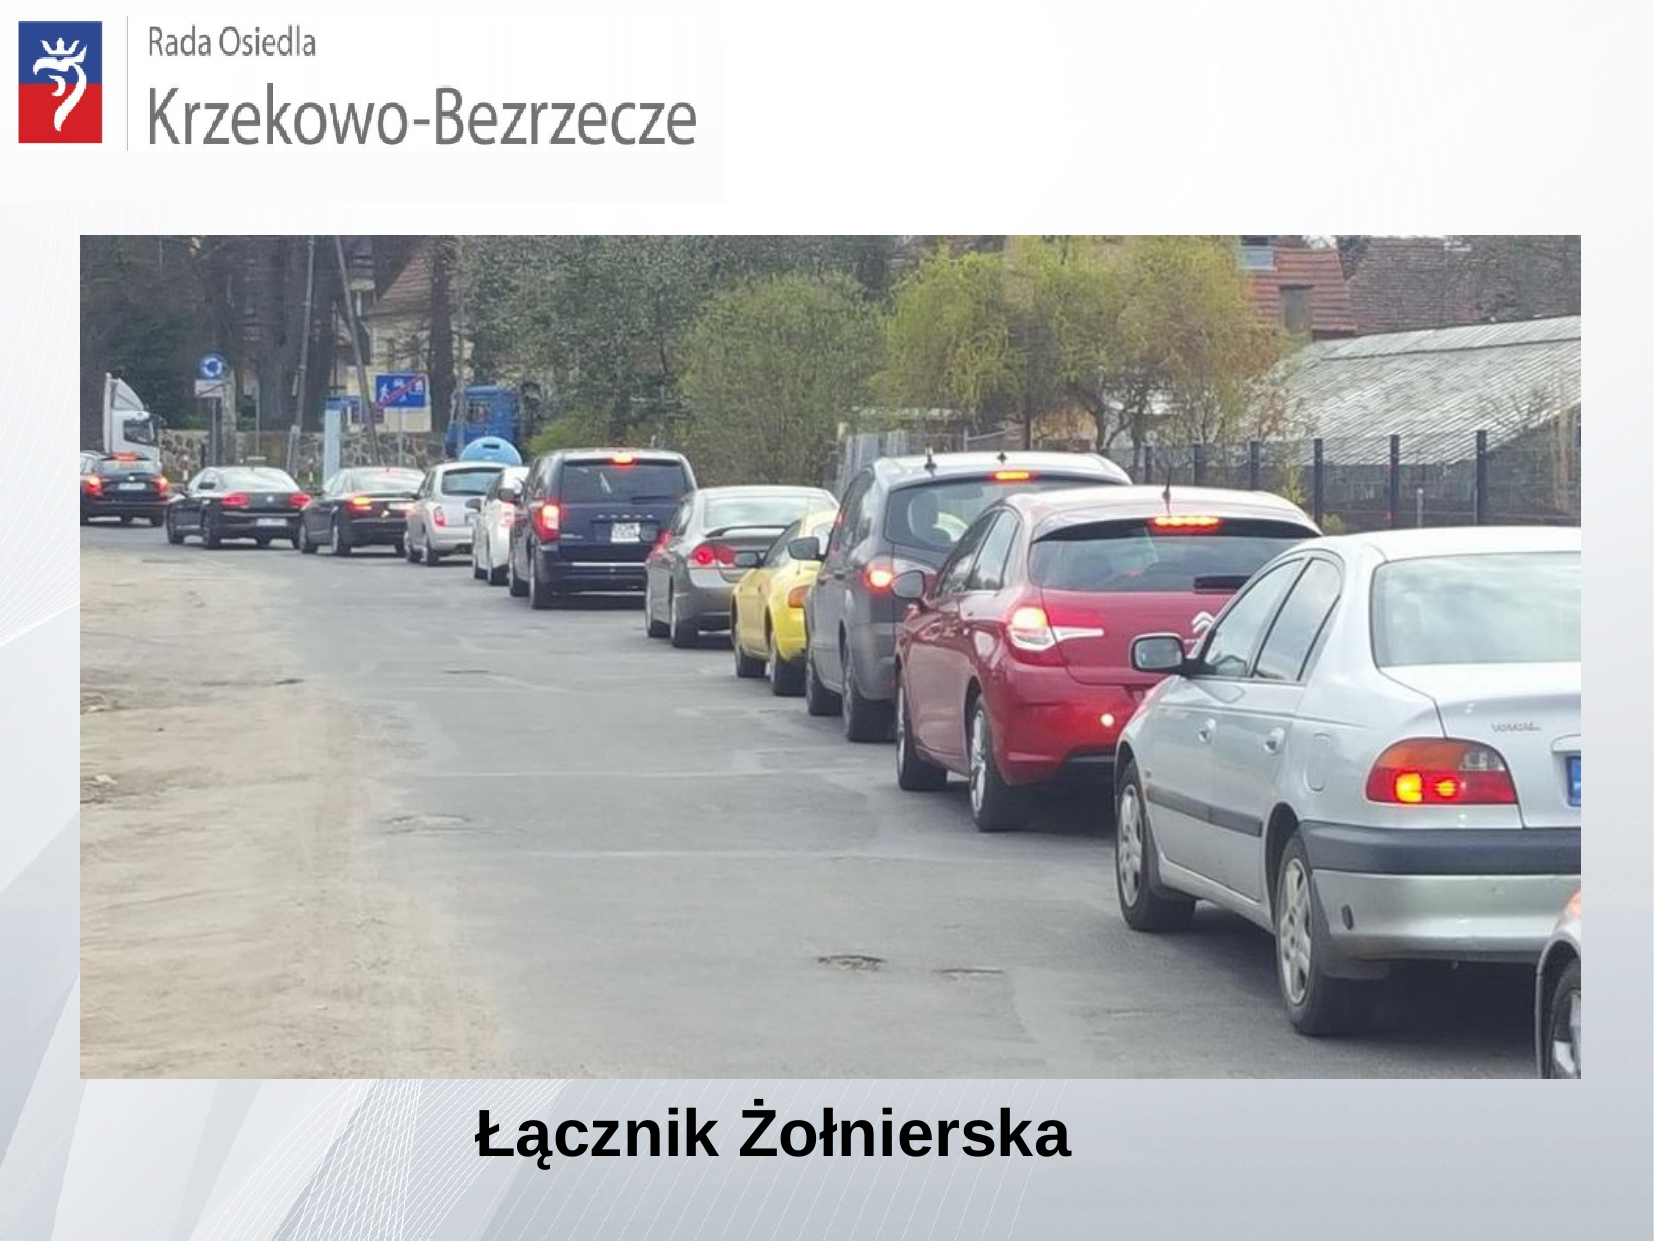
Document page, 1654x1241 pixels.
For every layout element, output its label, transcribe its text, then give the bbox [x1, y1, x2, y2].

text_box Łącznik Żołnierska [460, 1088, 1581, 1241]
picture [0, 0, 1654, 1241]
